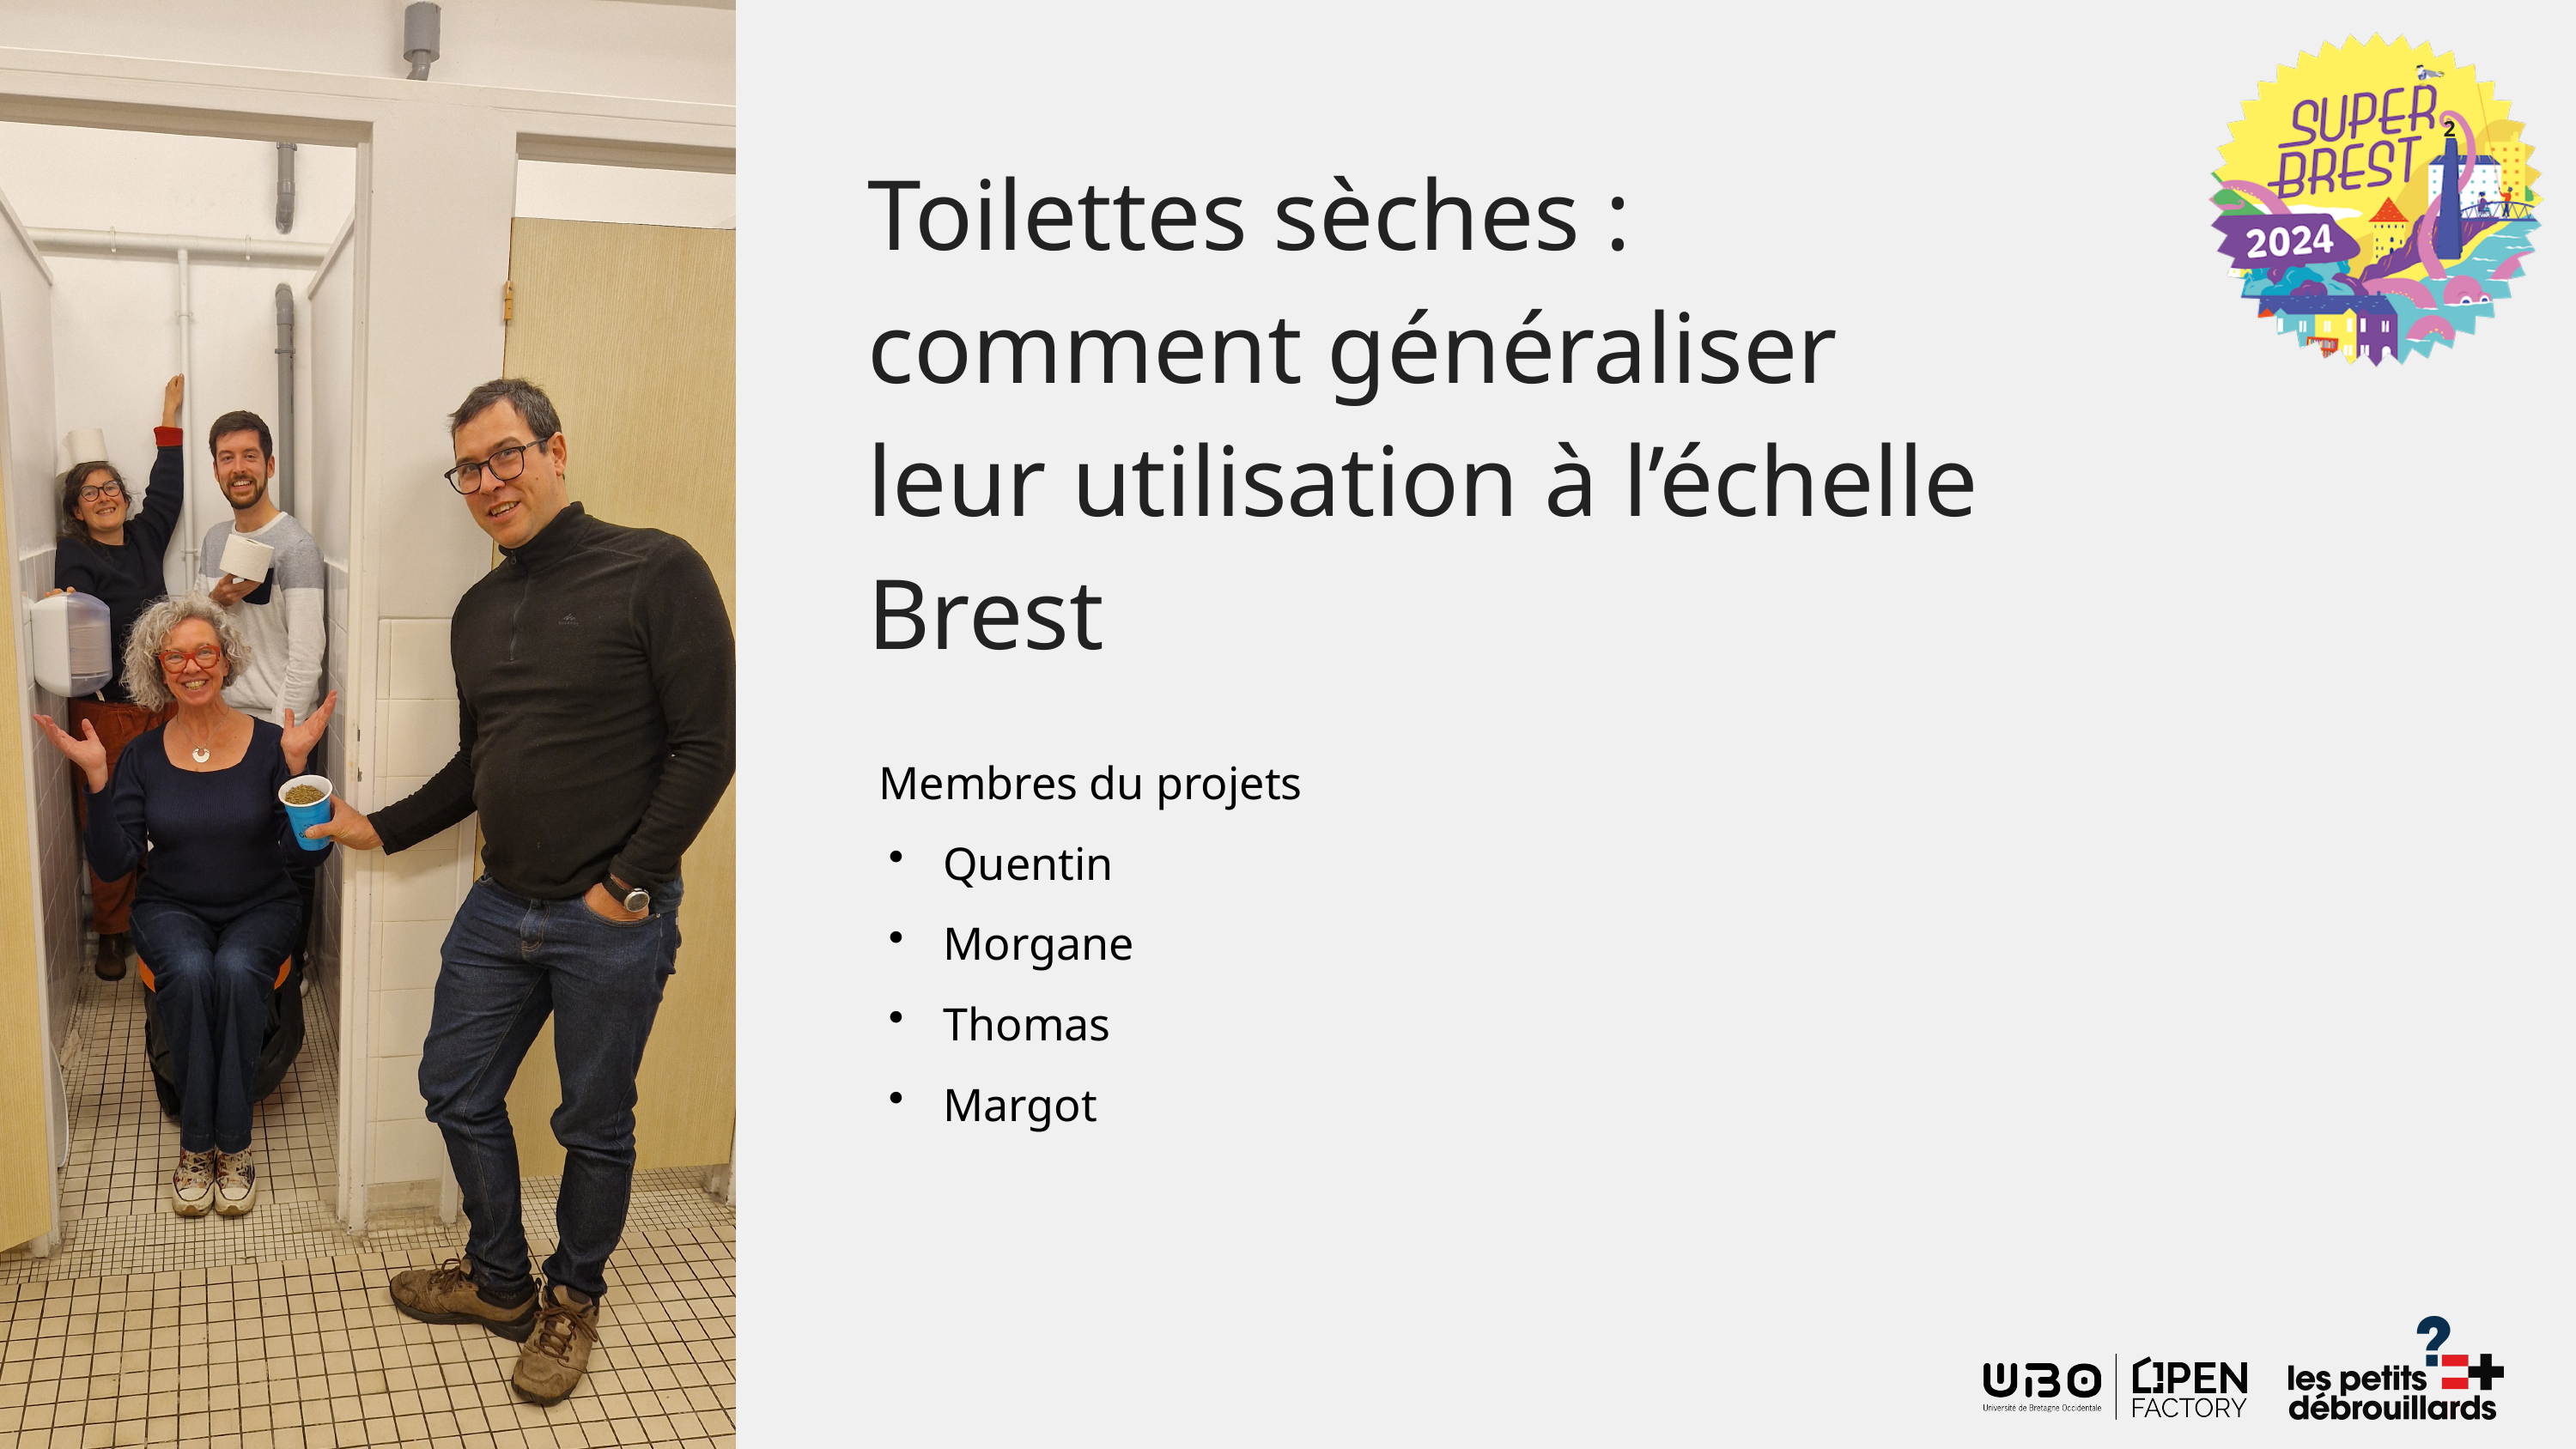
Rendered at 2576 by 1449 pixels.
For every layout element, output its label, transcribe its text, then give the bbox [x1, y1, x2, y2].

picture [2176, 0, 2576, 400]
picture [0, 0, 736, 1449]
title Toilettes sèches : comment généraliser leur utilisation à l’échelle Brest [867, 109, 2022, 1228]
picture [2308, 1316, 2504, 1420]
slide_number <numéro> [2307, 124, 2456, 145]
list Membres du projets Quentin Morgane Thomas Margot [878, 674, 2308, 1441]
